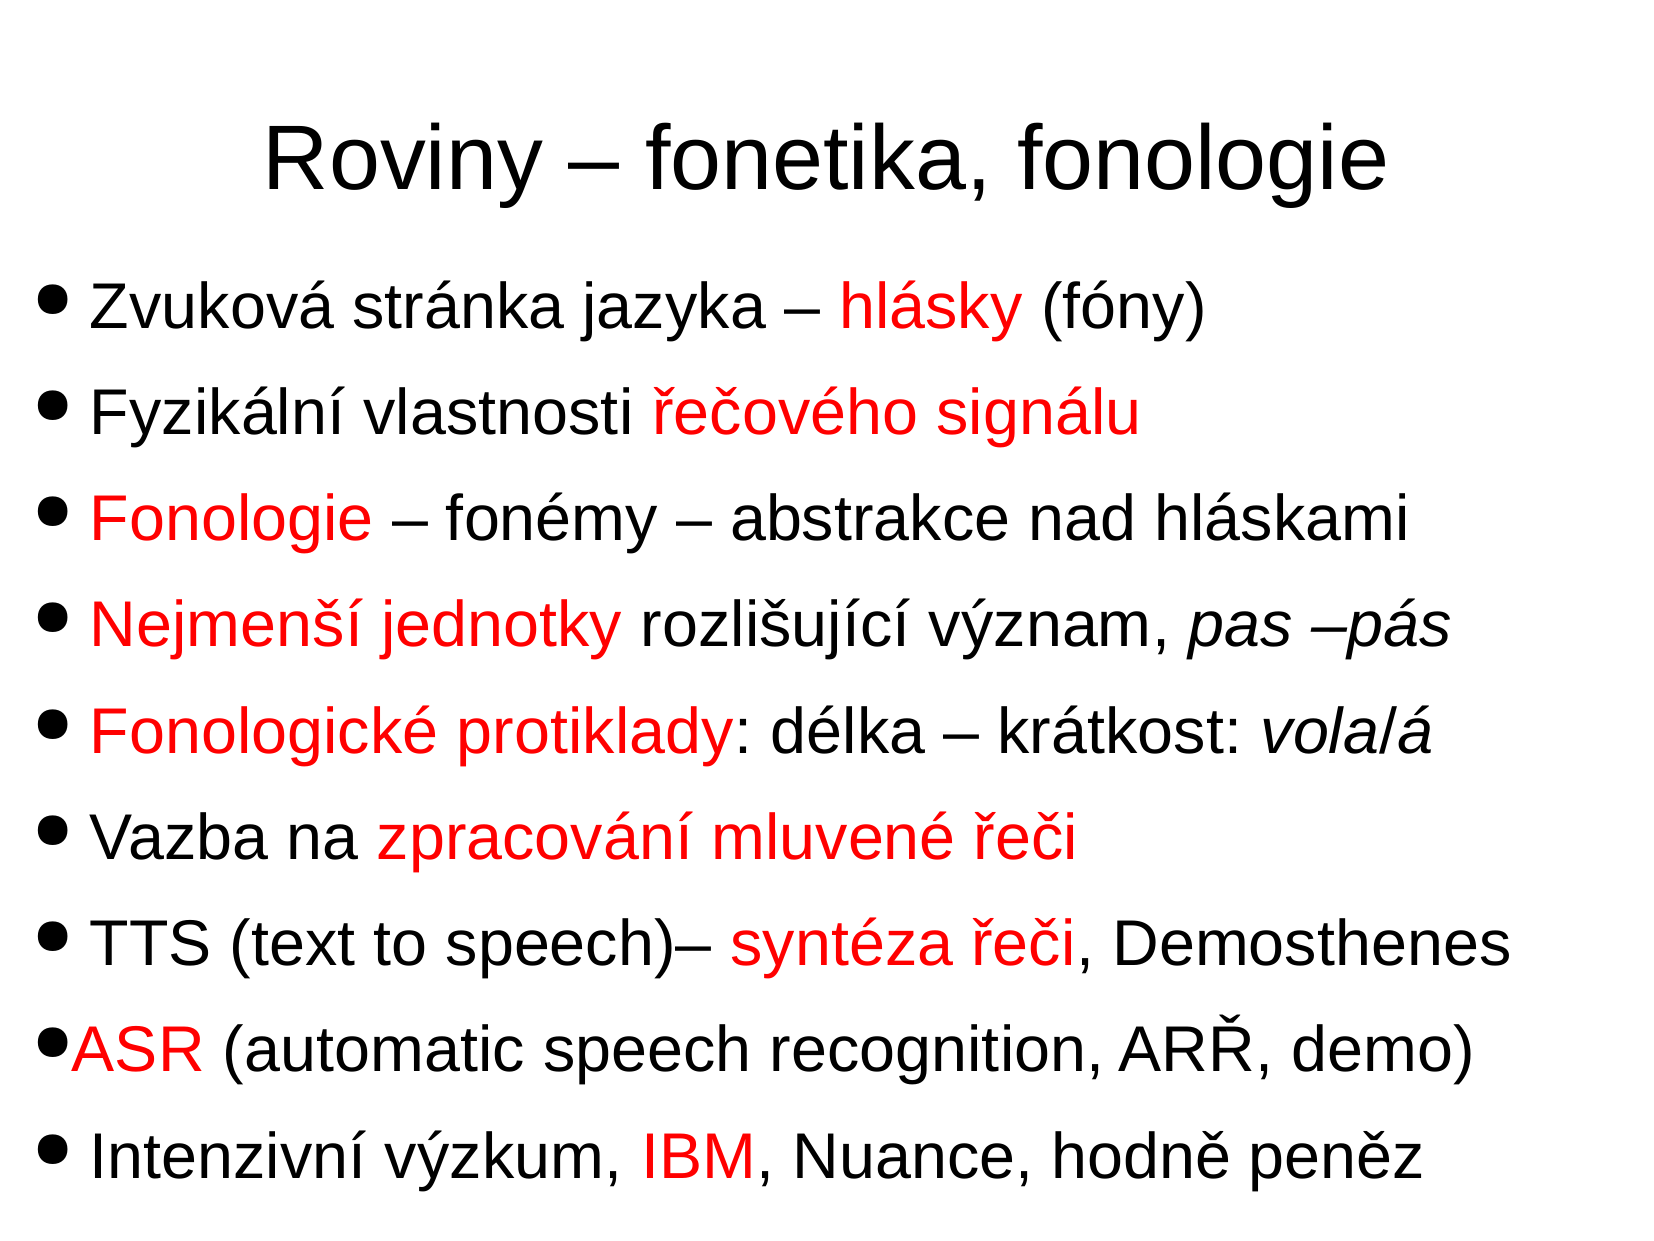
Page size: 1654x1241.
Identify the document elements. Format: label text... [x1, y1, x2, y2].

title Roviny – fonetika, fonologie [82, 56, 1571, 250]
list Zvuková stránka jazyka – hlásky (fóny) Fyzikální vlastnosti řečového signálu Fonologie – fonémy – abstrakce nad hláskami Nejmenší jednotky rozlišující význam, pas –pás Fonologické protiklady: délka – krátkost: vola/á Vazba na zpracování mluvené řeči TTS (text to speech)– syntéza řeči, Demosthenes ASR (automatic speech recognition, ARŘ, demo) Intenzivní výzkum, IBM, Nuance, hodně peněz [32, 263, 1556, 1208]
